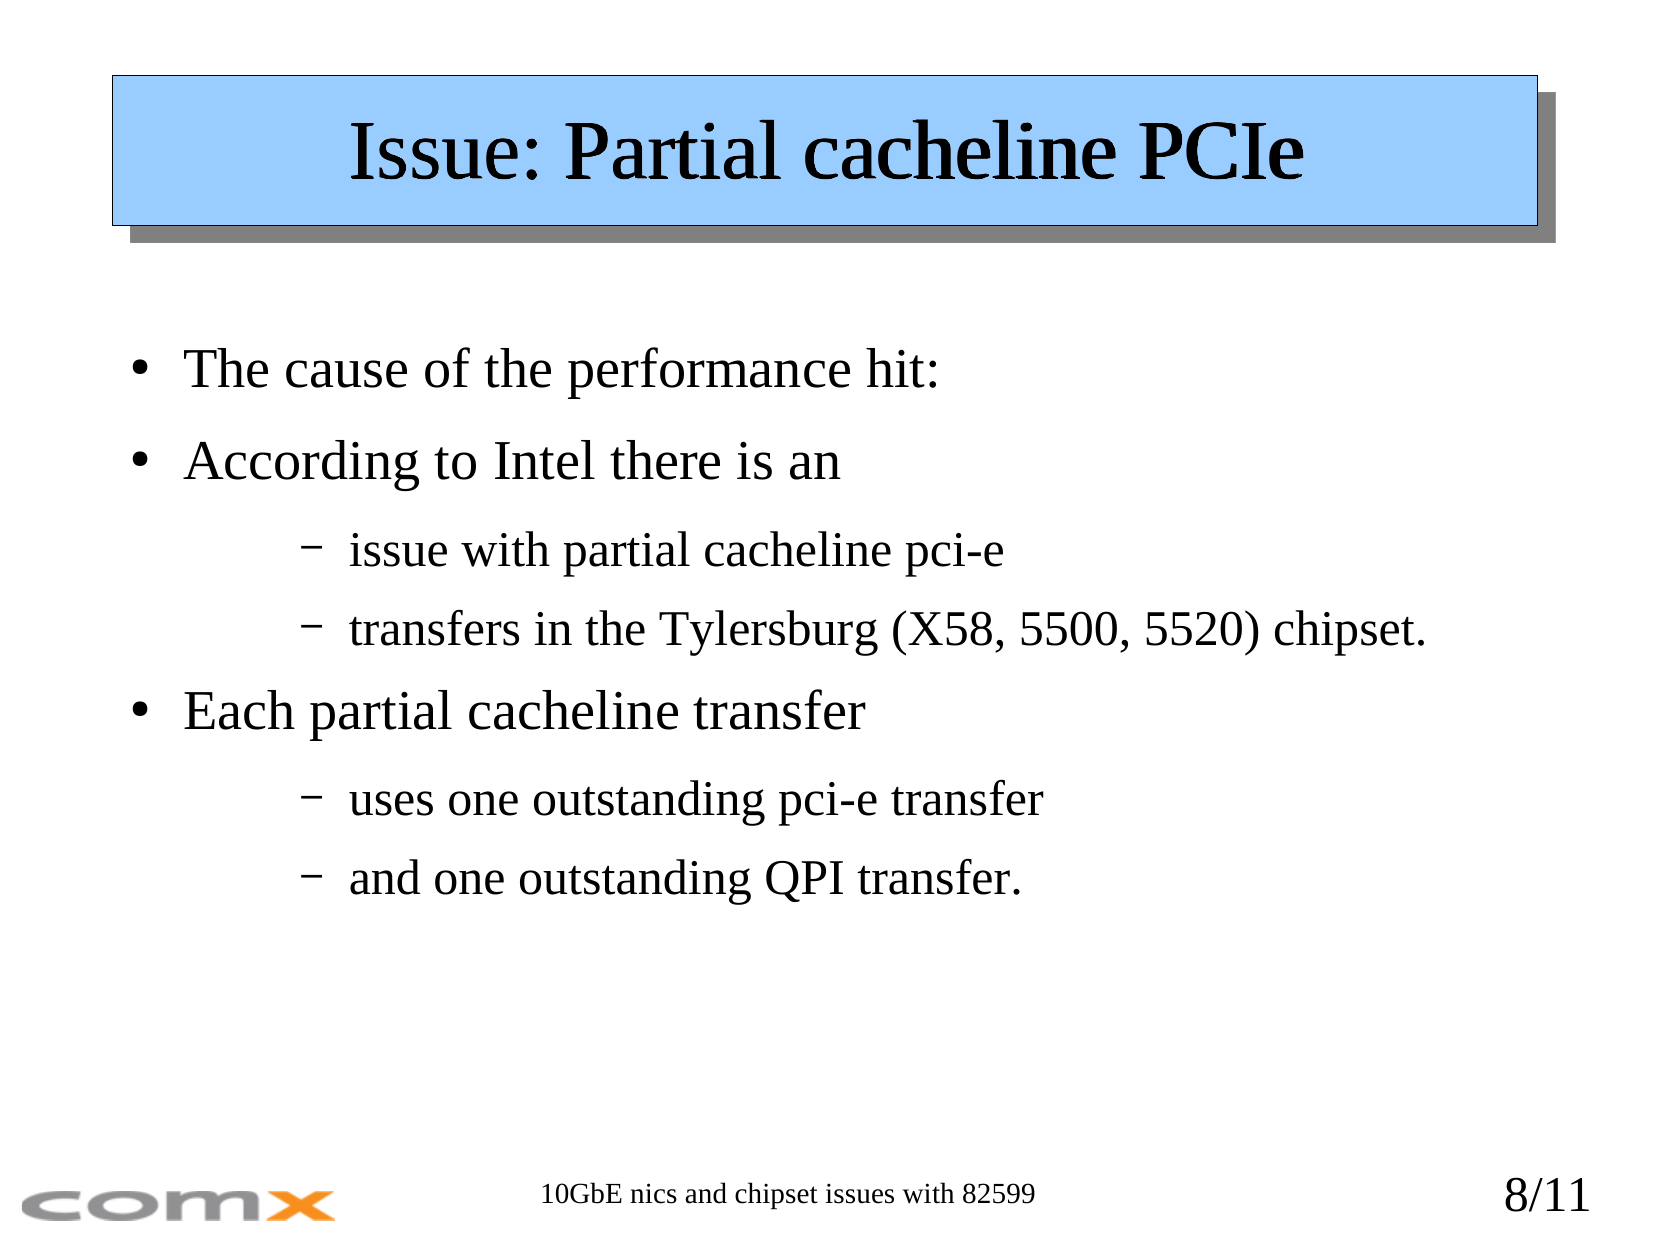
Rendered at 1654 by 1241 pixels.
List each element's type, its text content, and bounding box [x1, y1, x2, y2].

picture [21, 1191, 335, 1221]
title Issue: Partial cacheline PCIe [116, 90, 1538, 211]
list The cause of the performance hit: According to Intel there is an issue with partial cacheline pci-e transfers in the Tylersburg (X58, 5500, 5520) chipset. Each partial cacheline transfer uses one outstanding pci-e transfer and one outstanding QPI transfer. [112, 337, 1538, 1096]
